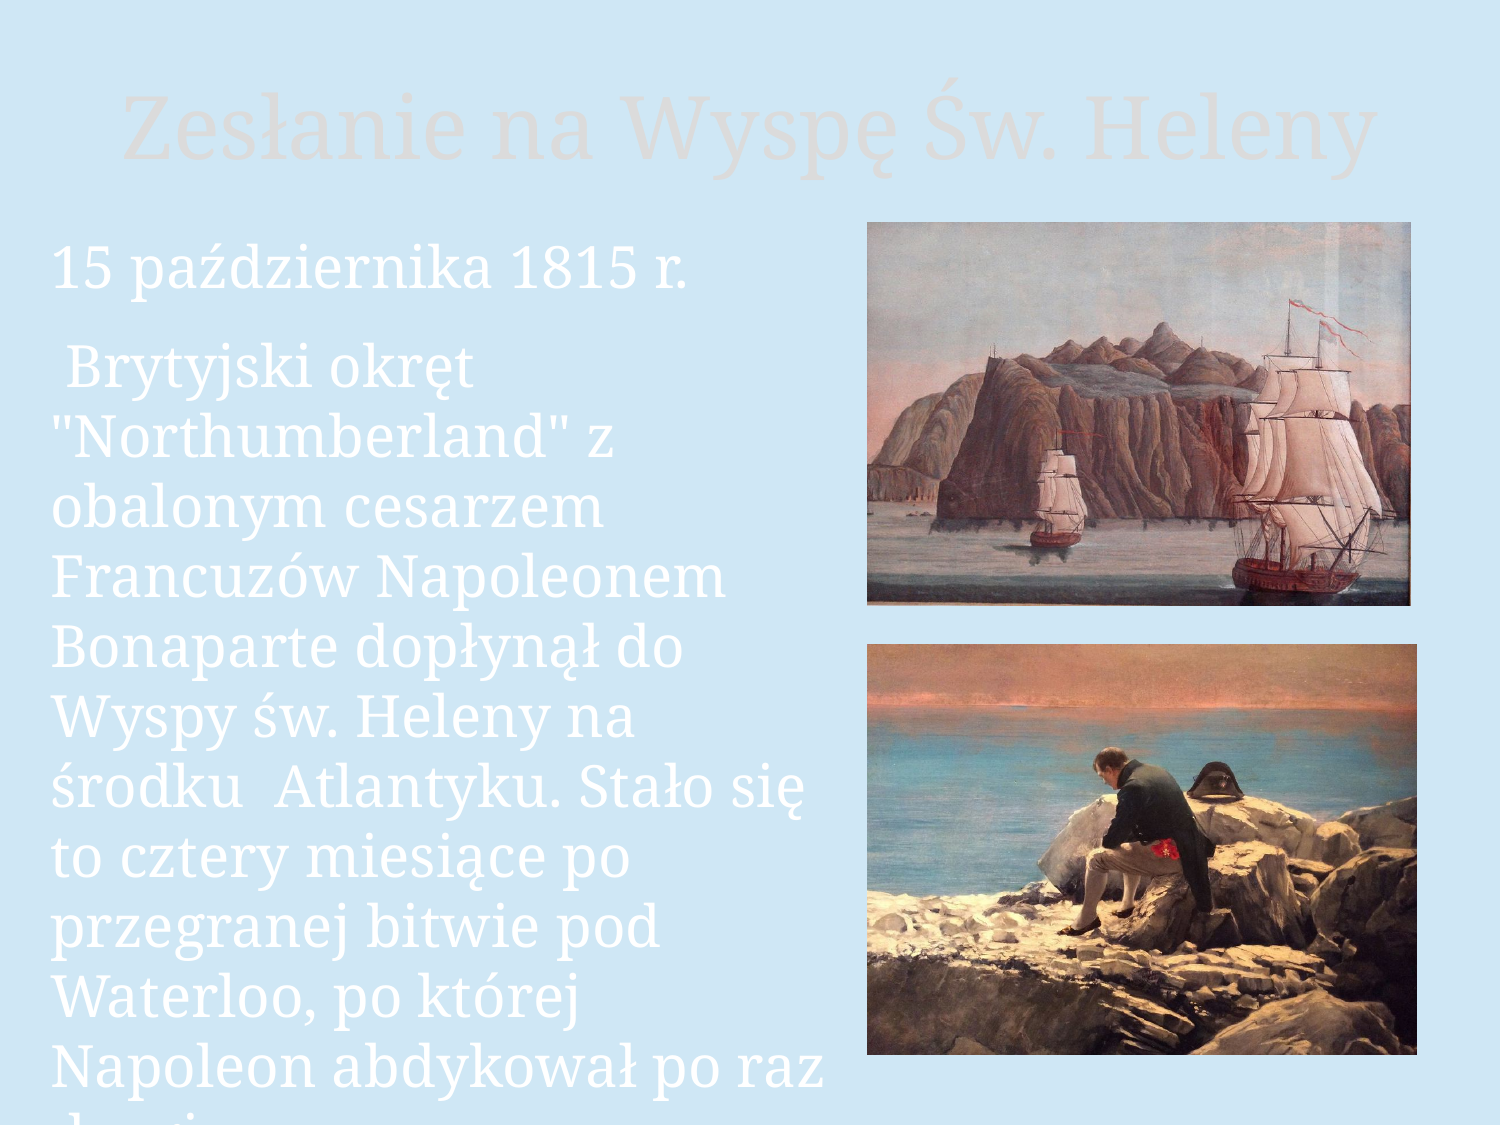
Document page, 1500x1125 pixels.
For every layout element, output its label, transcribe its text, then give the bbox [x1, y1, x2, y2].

picture [867, 644, 1417, 1055]
title Zesłanie na Wyspę Św. Heleny [75, 24, 1425, 225]
list 15 października 1815 r. Brytyjski okręt "Northumberland" z obalonym cesarzem Francuzów Napoleonem Bonaparte dopłynął do Wyspy św. Heleny na środku Atlantyku. Stało się to cztery miesiące po przegranej bitwie pod Waterloo, po której Napoleon abdykował po raz drugi. [35, 222, 856, 1079]
picture [867, 222, 1411, 607]
